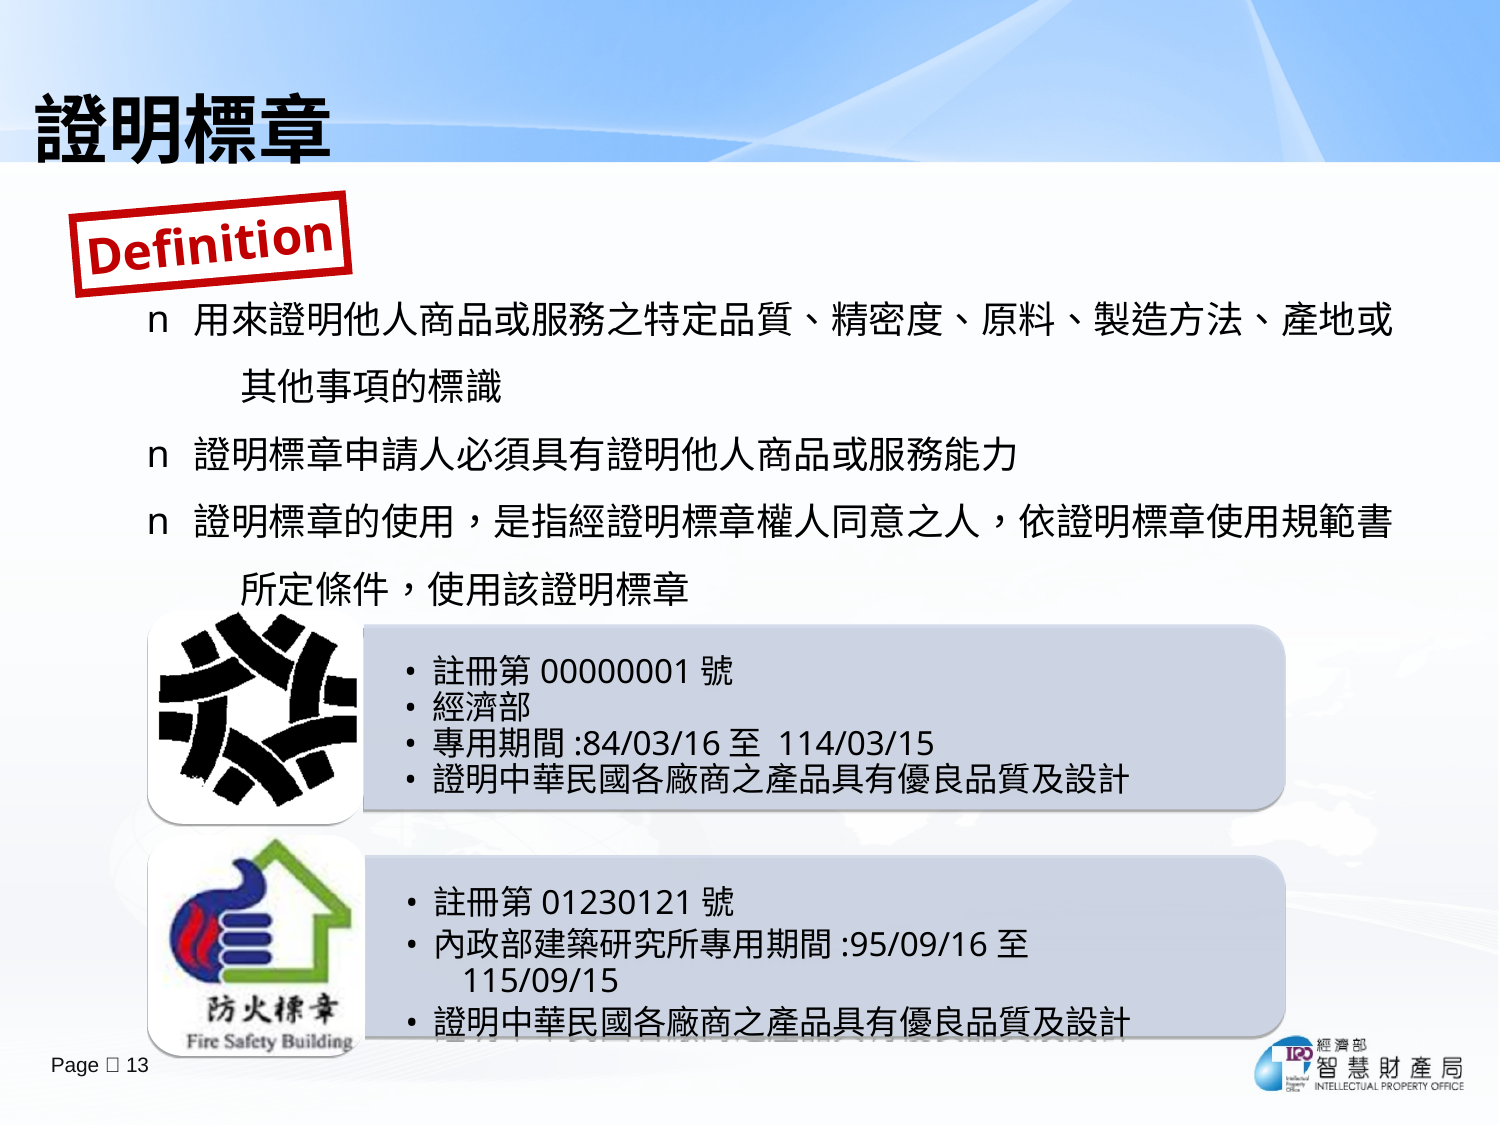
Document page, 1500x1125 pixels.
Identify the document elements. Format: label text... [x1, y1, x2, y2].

text_box 註冊第01230121號 內政部建築研究所專用期間:95/09/16至 115/09/15 證明中華民國各廠商之產品具有優良品質及設計 [365, 855, 1285, 1037]
text_box 註冊第00000001號 經濟部 專用期間:84/03/16至 114/03/15 證明中華民國各廠商之產品具有優良品質及設計 [363, 624, 1286, 810]
text_box [147, 609, 364, 824]
title 證明標章 [33, 8, 819, 133]
text_box 用來證明他人商品或服務之特定品質、精密度、原料、製造方法、產地或其他事項的標識 證明標章申請人必須具有證明他人商品或服務能力 證明標章的使用，是指經證明標章權人同意之人，依證明標章使用規範書所定條件，使用該證明標章 [132, 266, 1440, 618]
text_box [68, 190, 353, 298]
text_box Definition [70, 191, 351, 295]
text_box [147, 835, 366, 1056]
